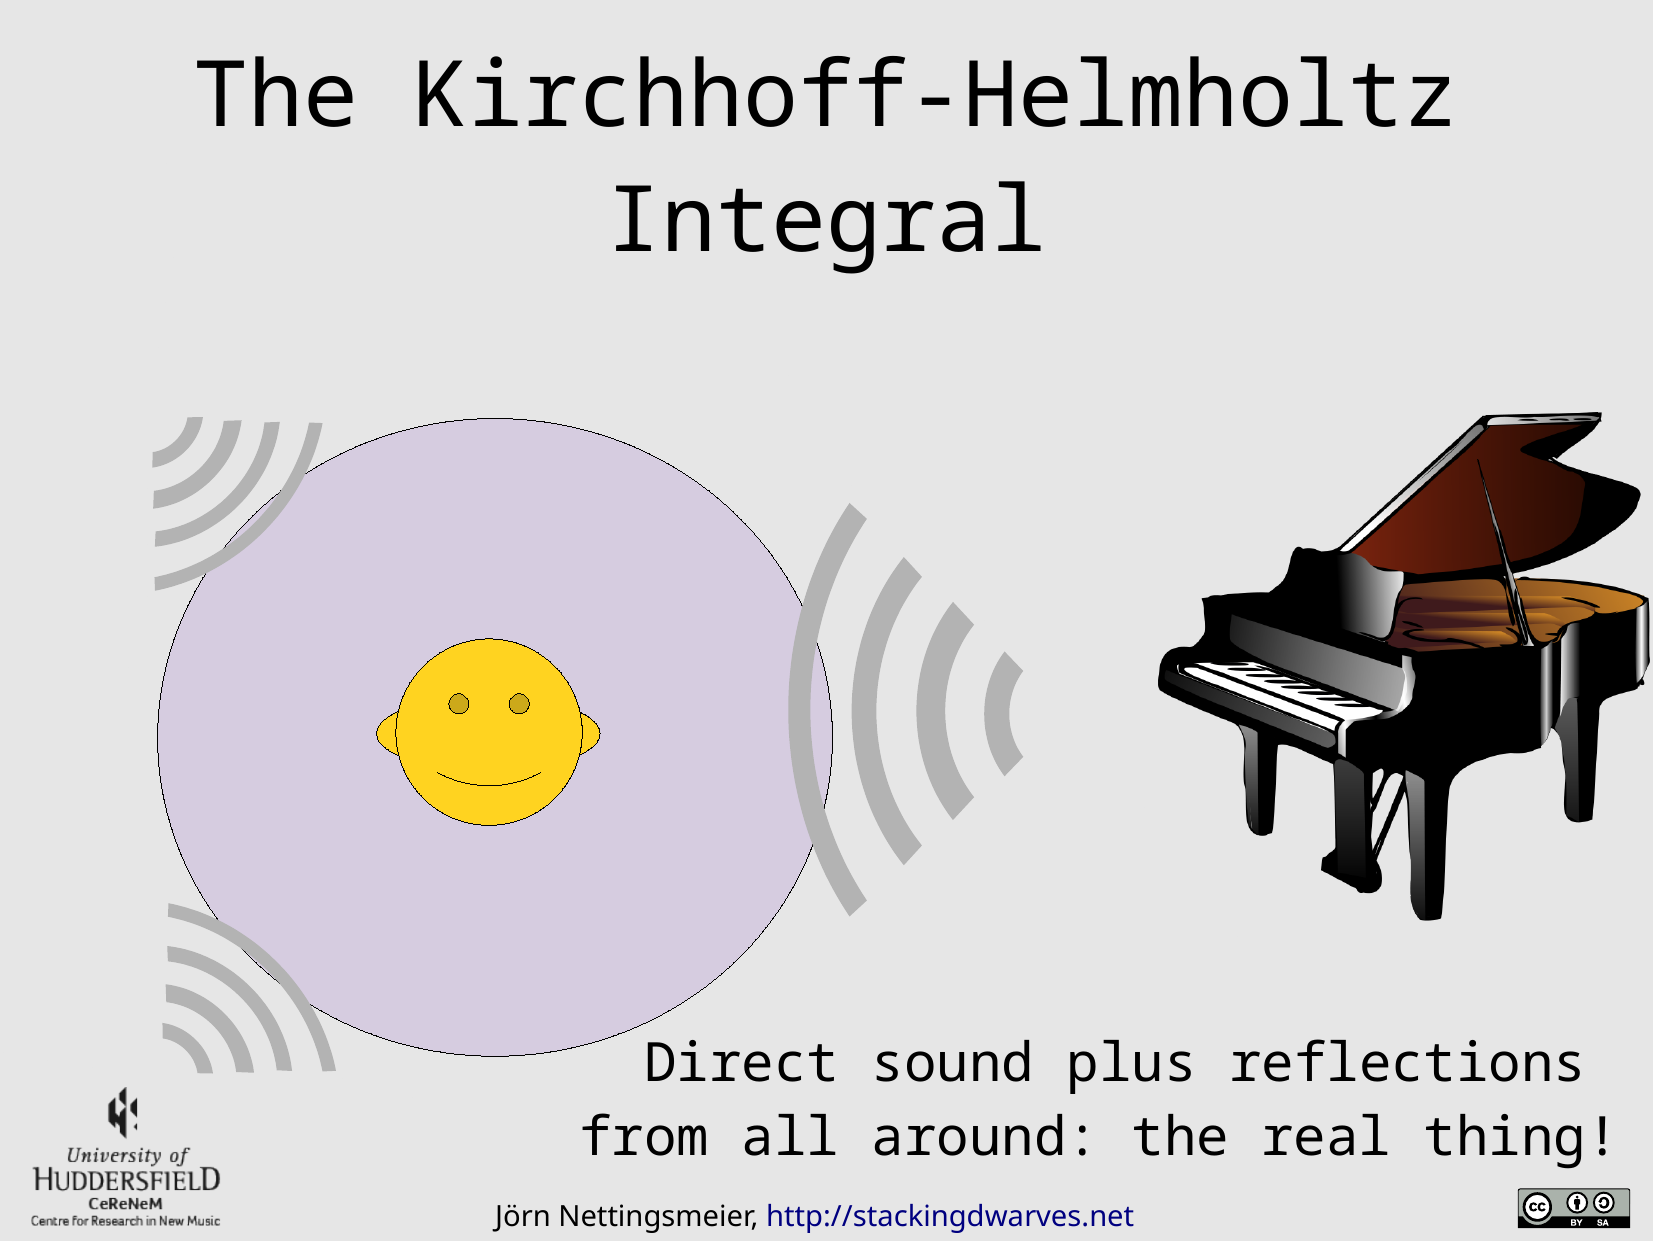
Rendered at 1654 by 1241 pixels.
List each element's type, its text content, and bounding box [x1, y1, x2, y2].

picture [31, 1087, 222, 1229]
text_box [851, 557, 922, 866]
text_box [916, 601, 975, 821]
text_box [153, 420, 242, 509]
text_box [154, 418, 867, 1072]
text_box [165, 984, 254, 1073]
text_box [984, 651, 1024, 777]
text_box [154, 421, 280, 547]
text_box [152, 417, 203, 468]
picture [1158, 412, 1650, 921]
text_box Direct sound plus reflections from all around: the real thing! [471, 1015, 1634, 1157]
text_box [162, 1022, 213, 1074]
text_box [167, 946, 293, 1071]
title The Kirchhoff-Helmholtz Integral [82, 45, 1571, 261]
